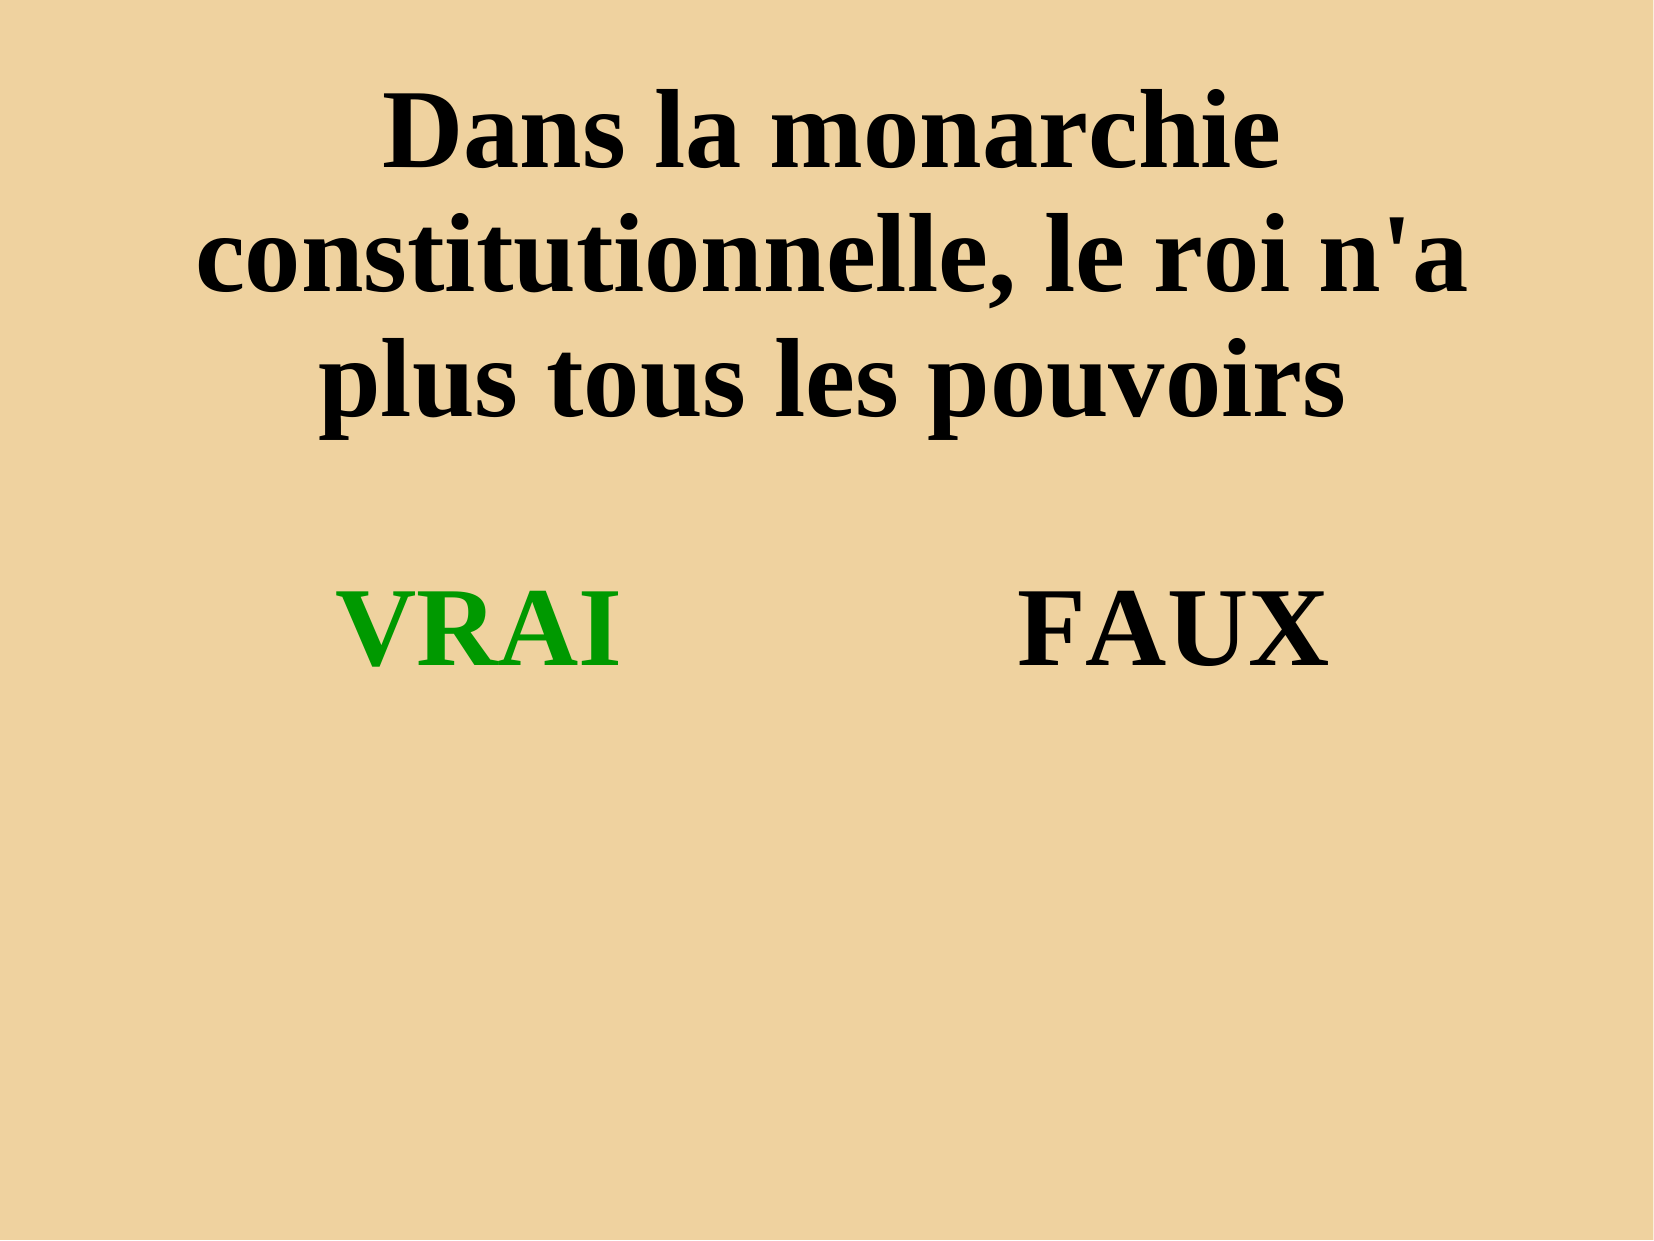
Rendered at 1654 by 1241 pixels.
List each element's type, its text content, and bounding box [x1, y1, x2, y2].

title Dans la monarchie constitutionnelle, le roi n'a plus tous les pouvoirs VRAI FAUX [129, 59, 1536, 822]
